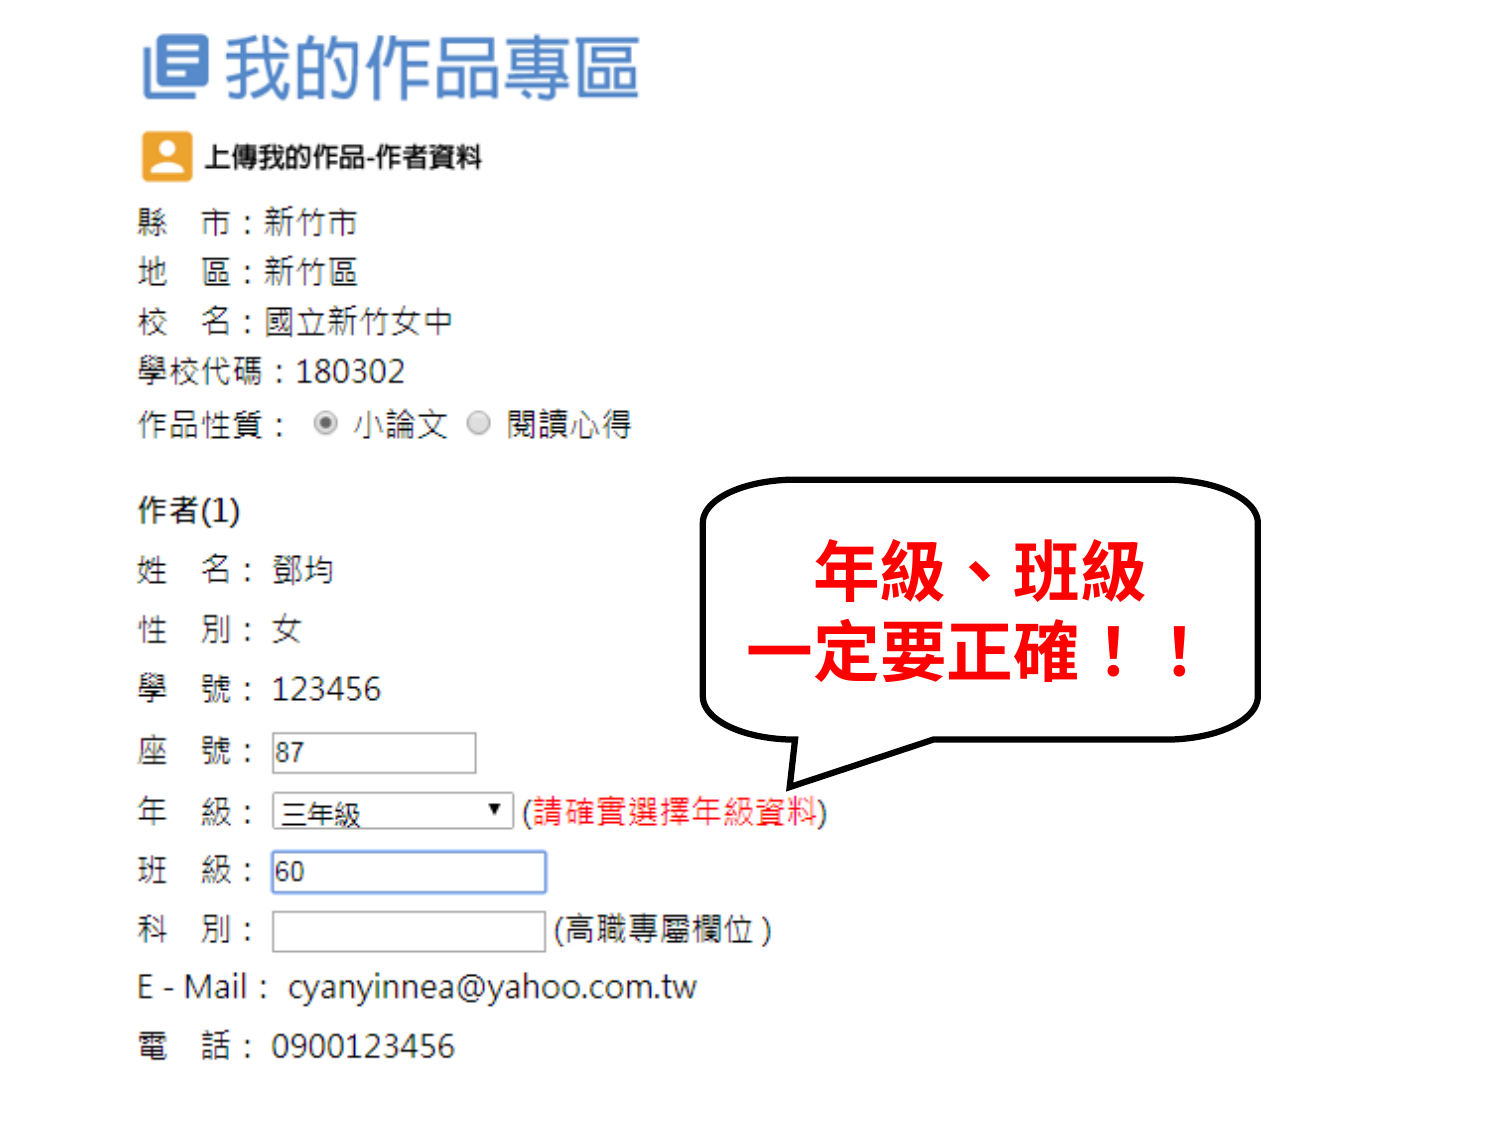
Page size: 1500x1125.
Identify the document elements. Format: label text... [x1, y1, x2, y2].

picture [88, 30, 894, 1090]
text_box 年級、班級 一定要正確！！ [702, 479, 1258, 788]
